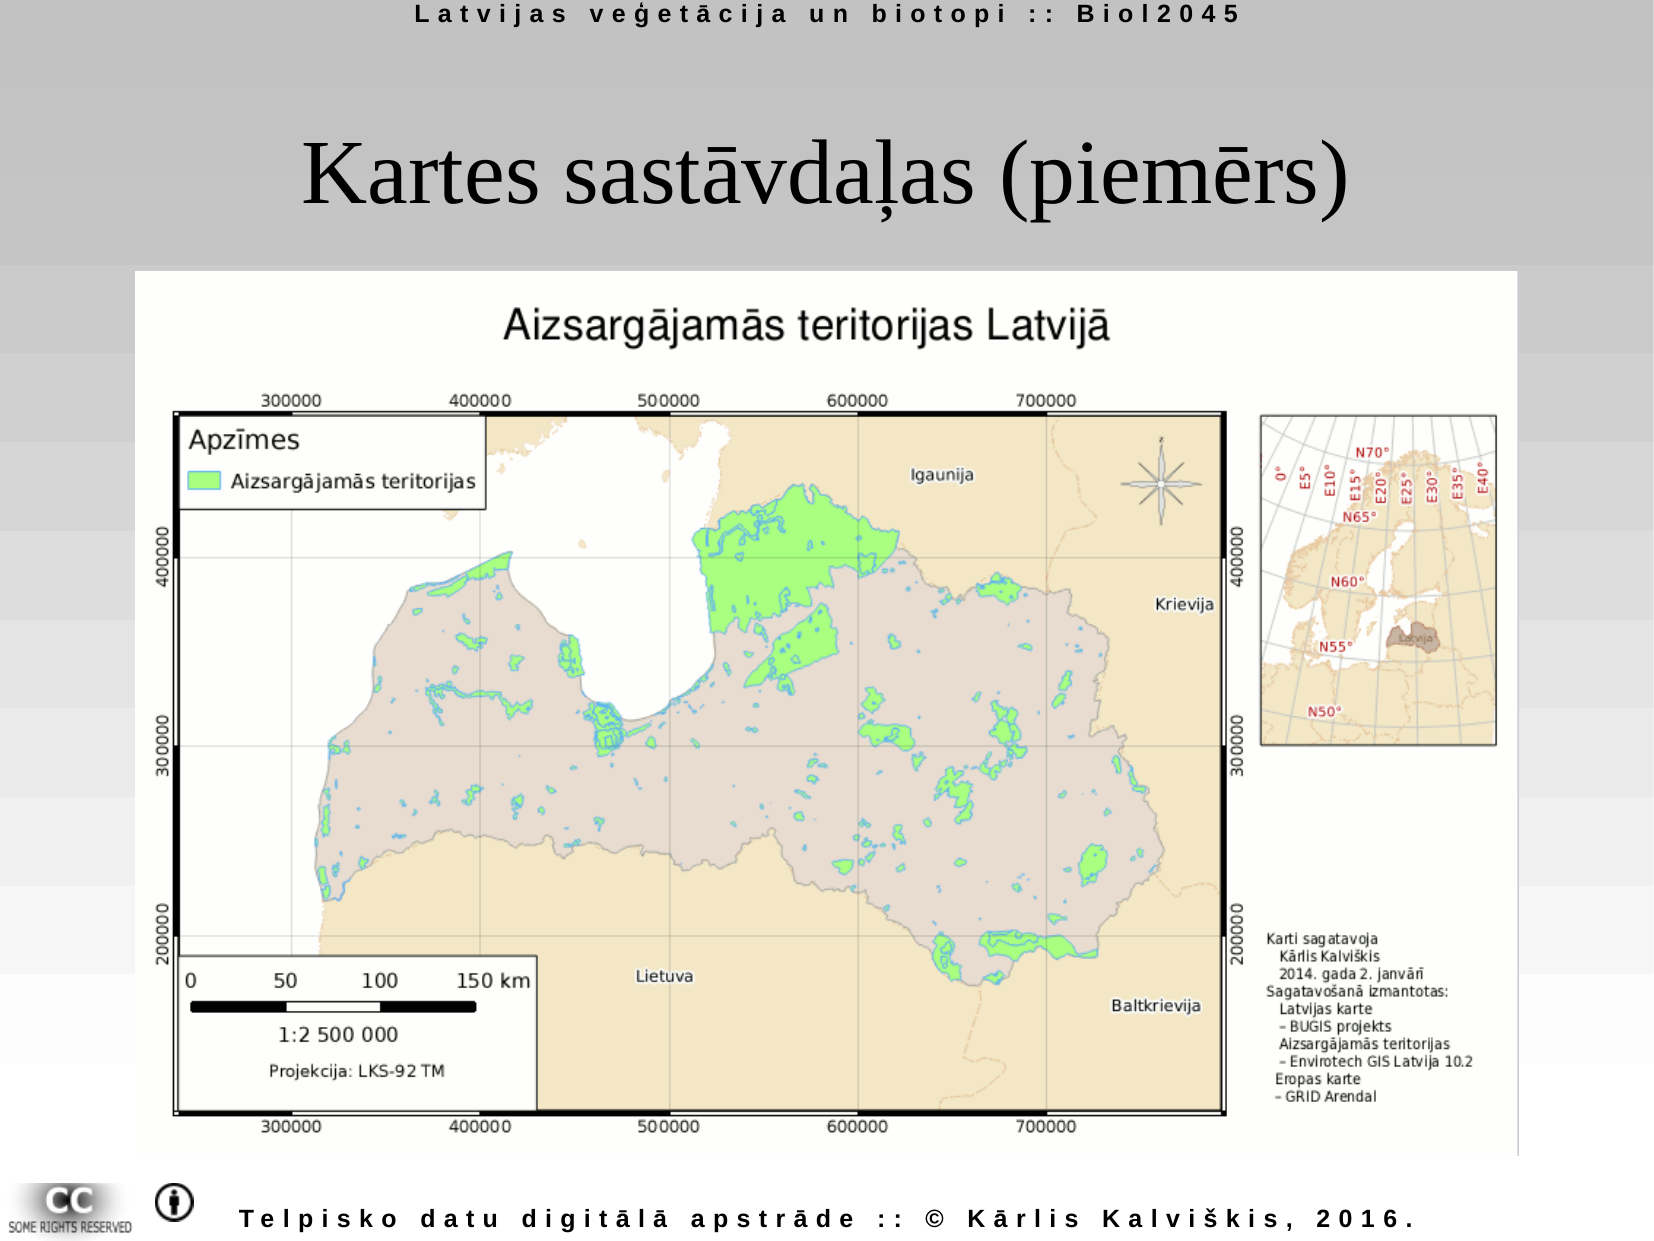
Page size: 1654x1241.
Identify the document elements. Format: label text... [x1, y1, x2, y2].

title Kartes sastāvdaļas (piemērs) [29, 49, 1625, 296]
picture [0, 0, 1654, 1241]
